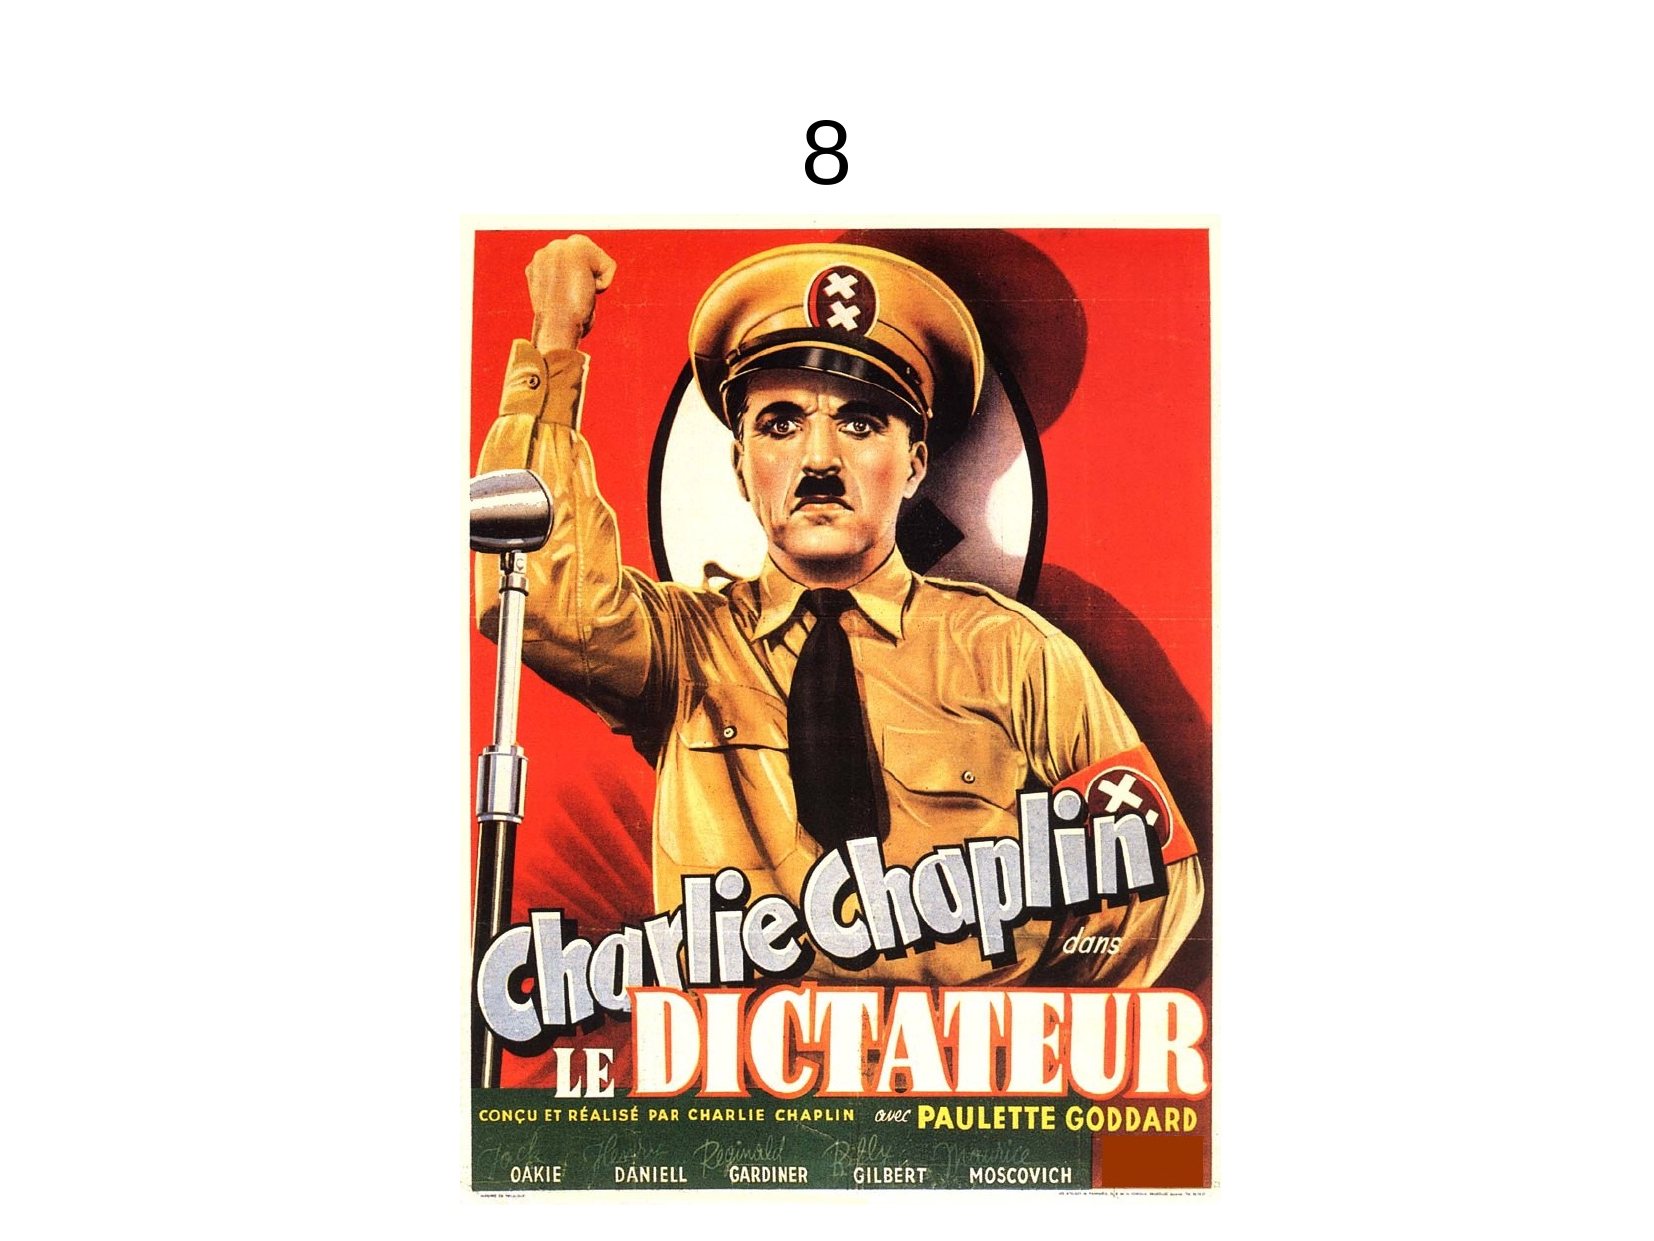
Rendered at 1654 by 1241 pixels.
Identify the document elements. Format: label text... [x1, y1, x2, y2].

title 8 [82, 49, 1571, 257]
picture [460, 214, 1221, 1205]
